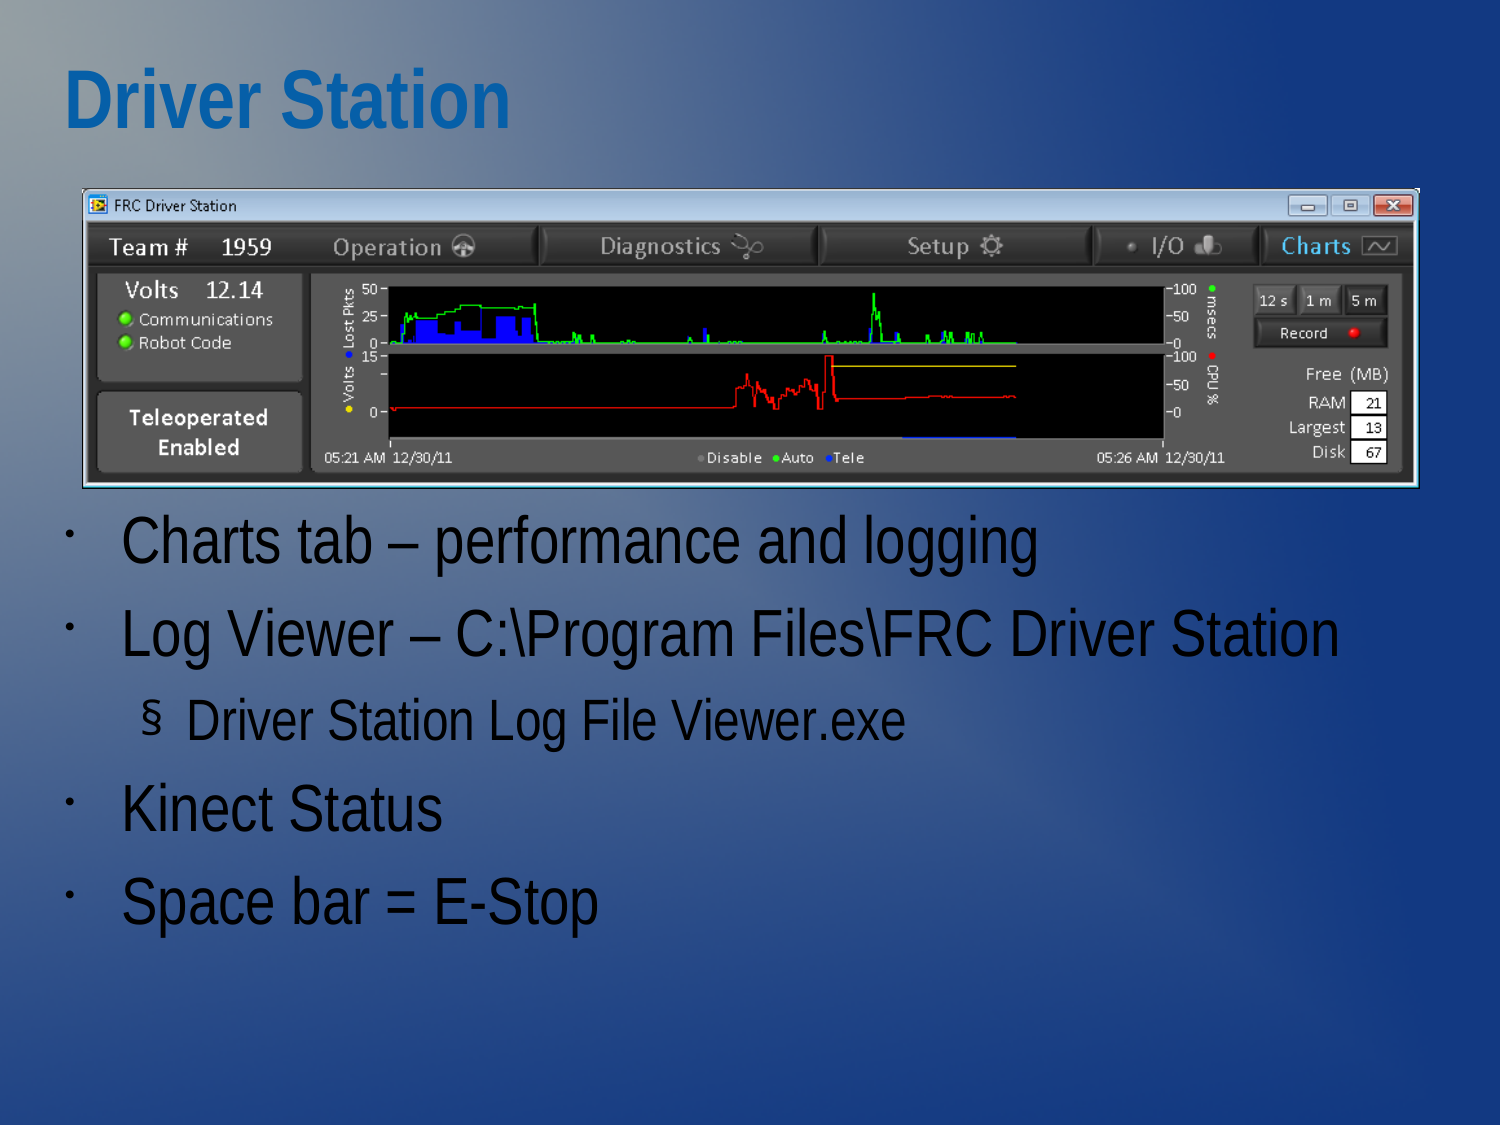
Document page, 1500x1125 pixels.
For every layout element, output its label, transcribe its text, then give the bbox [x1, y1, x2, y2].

picture [0, 0, 1500, 1125]
title Driver Station [50, 37, 1438, 225]
list Charts tab – performance and logging Log Viewer – C:\Program Files\FRC Driver Station Driver Station Log File Viewer.exe Kinect Status Space bar = E-Stop [50, 489, 1438, 940]
